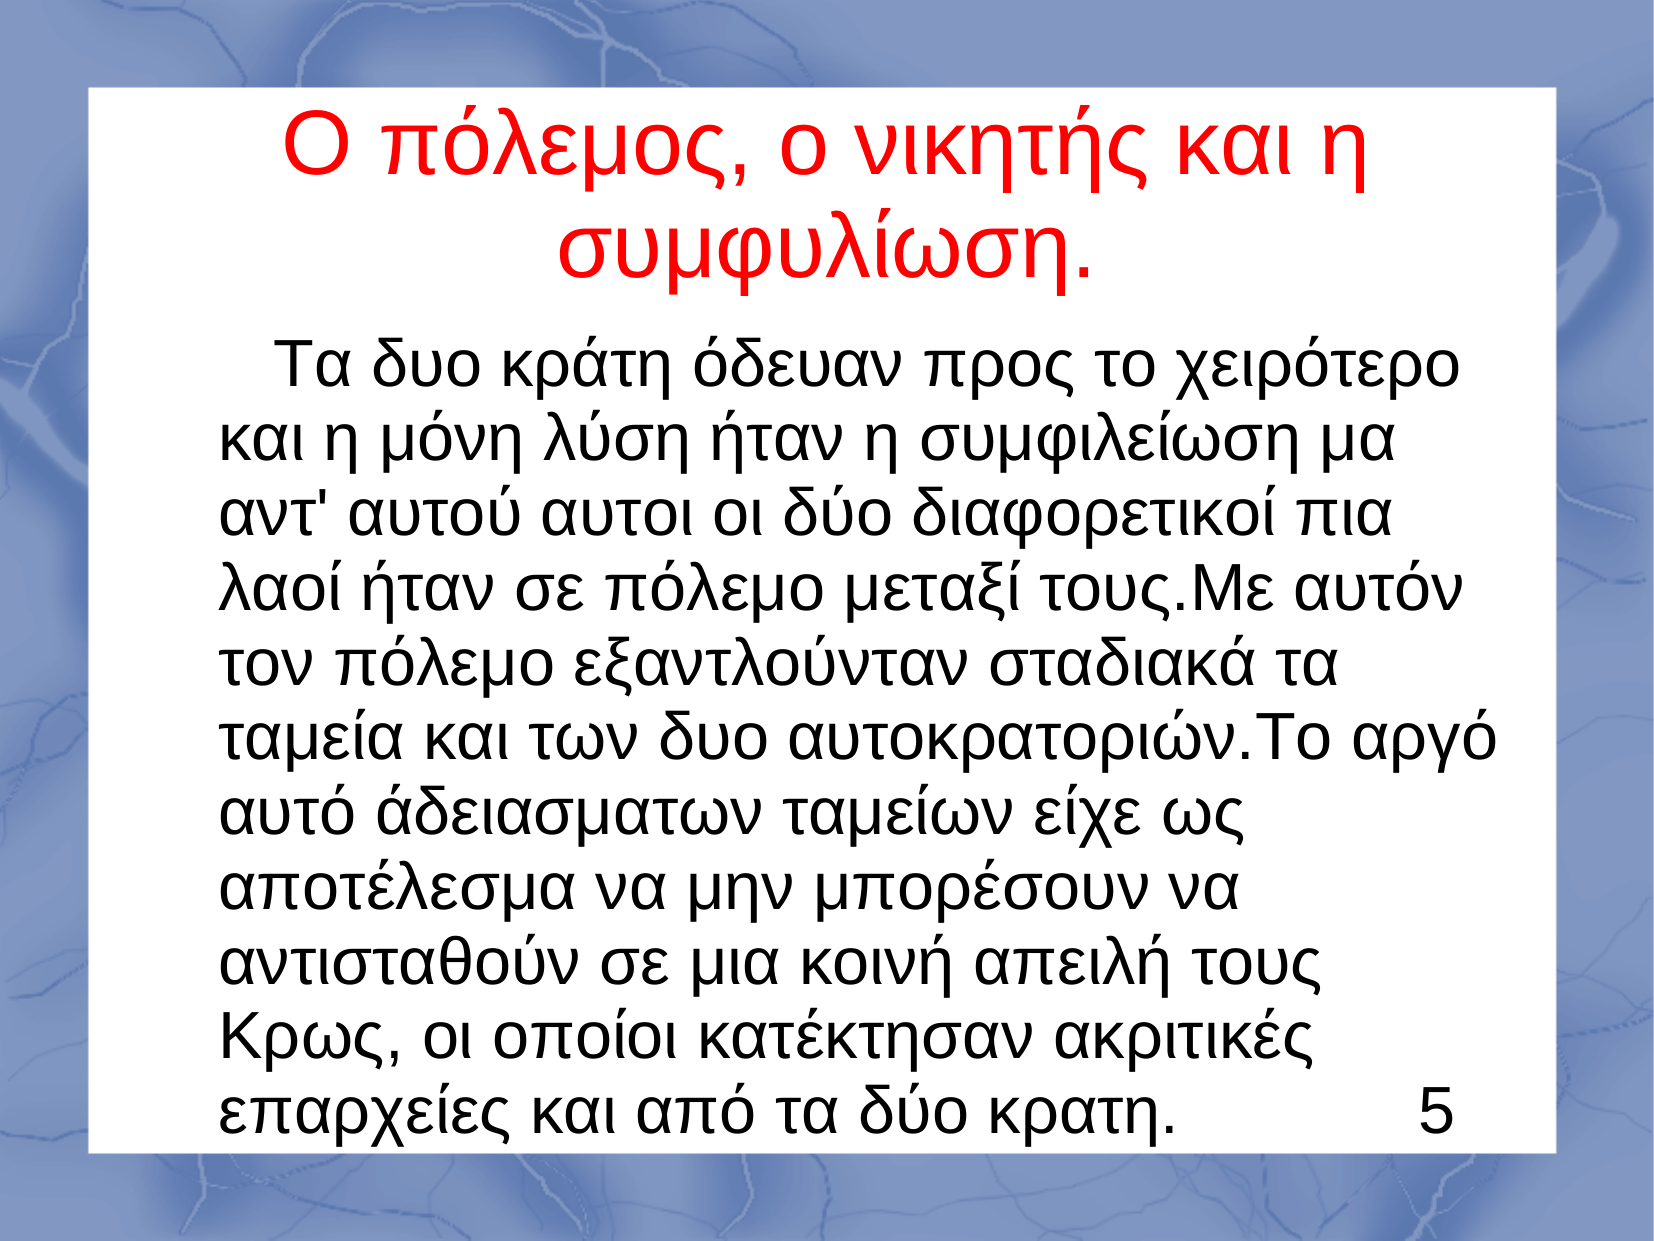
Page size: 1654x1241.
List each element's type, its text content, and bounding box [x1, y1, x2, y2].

list Τα δυο κράτη όδευαν προς το χειρότερο και η μόνη λύση ήταν η συμφιλείωση μα αντ' αυτού αυτοι οι δύο διαφορετικοί πια λαοί ήταν σε πόλεμο μεταξί τους.Με αυτόν τον πόλεμο εξαντλούνταν σταδιακά τα ταμεία και των δυο αυτοκρατοριών.Το αργό αυτό άδειασματων ταμείων είχε ως αποτέλεσμα να μην μπορέσουν να αντισταθούν σε μια κοινή απειλή τους Κρως, οι οποίοι κατέκτησαν ακριτικές επαρχείες και από τα δύο κρατη. 5 [147, 325, 1506, 1149]
title Ο πόλεμος, ο νικητής και η συμφυλίωση. [118, 90, 1536, 298]
picture [0, 0, 1654, 1241]
